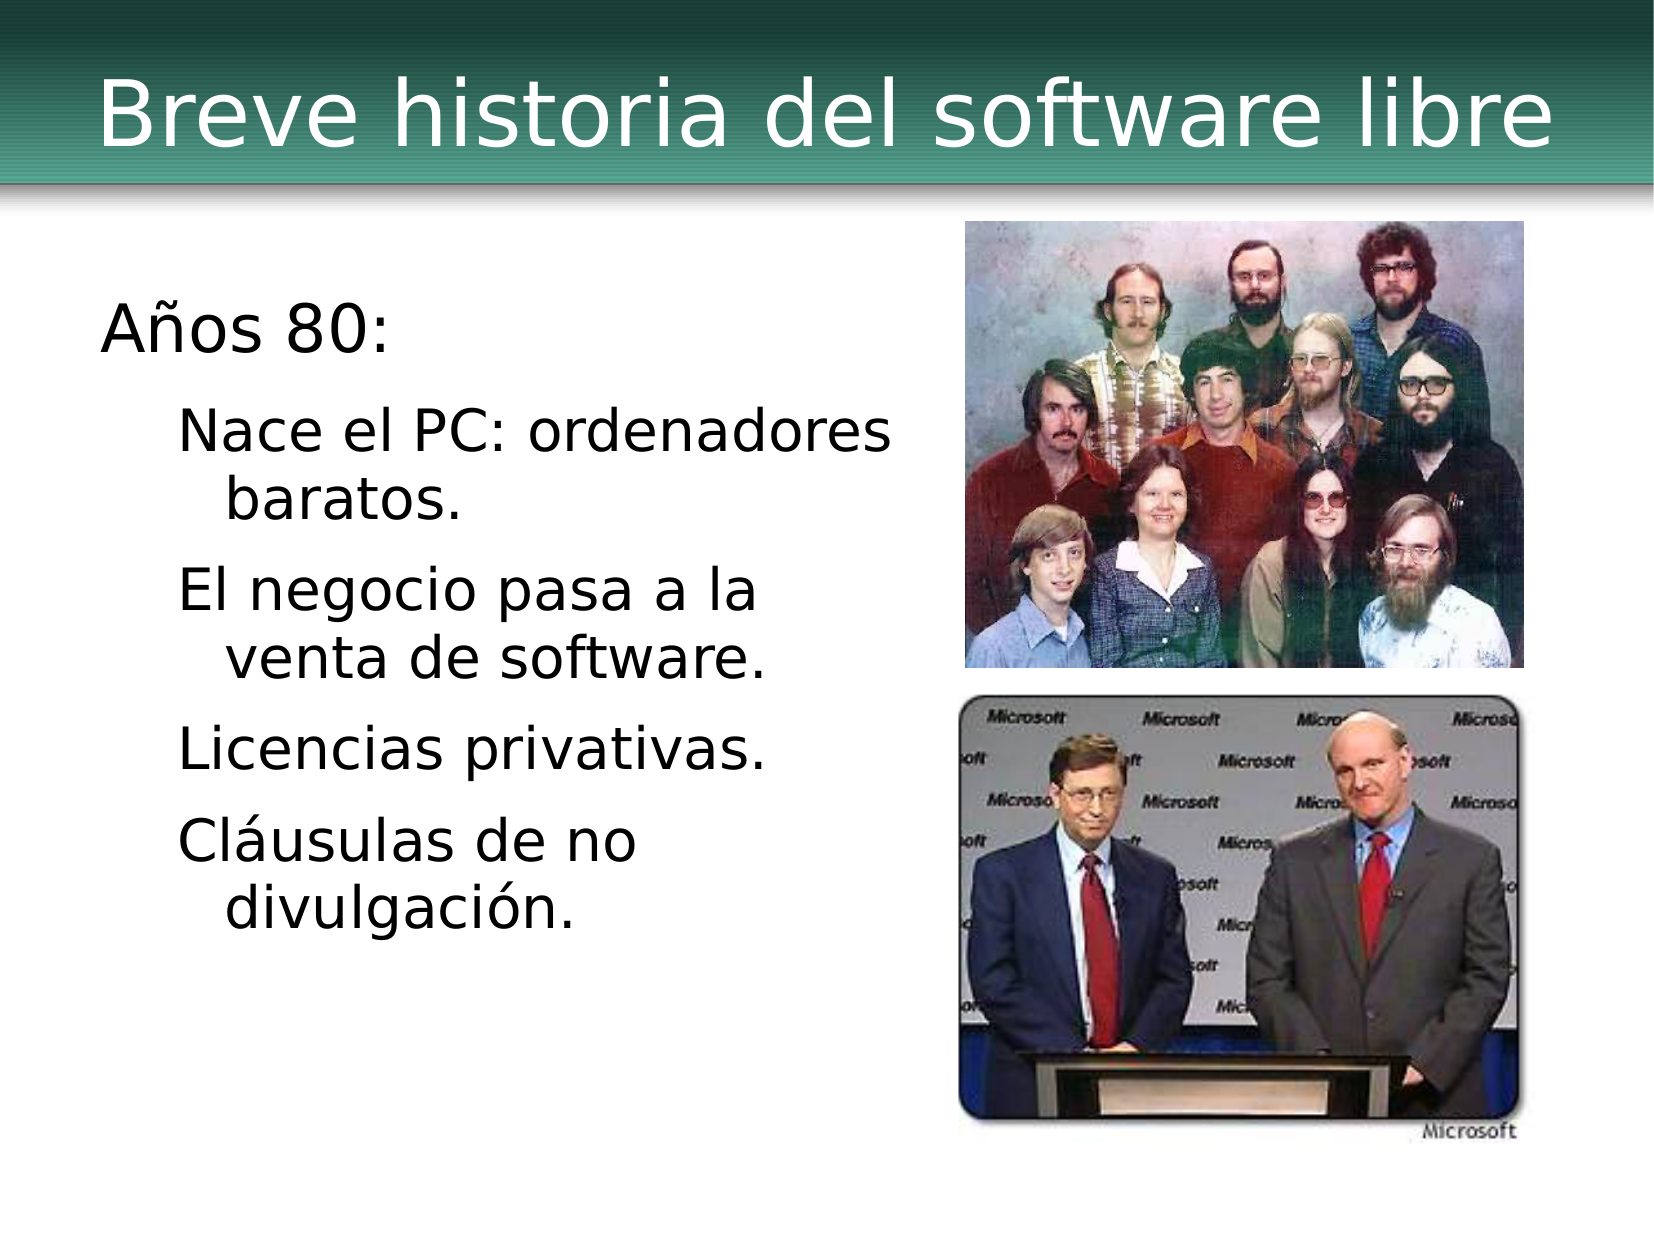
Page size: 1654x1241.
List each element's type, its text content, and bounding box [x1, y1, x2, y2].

picture [950, 684, 1536, 1146]
list Años 80: Nace el PC: ordenadores baratos. El negocio pasa a la venta de software. Licencias privativas. Cláusulas de no divulgación. [82, 290, 916, 1094]
picture [0, 0, 1654, 668]
title Breve historia del software libre [82, 11, 1571, 219]
